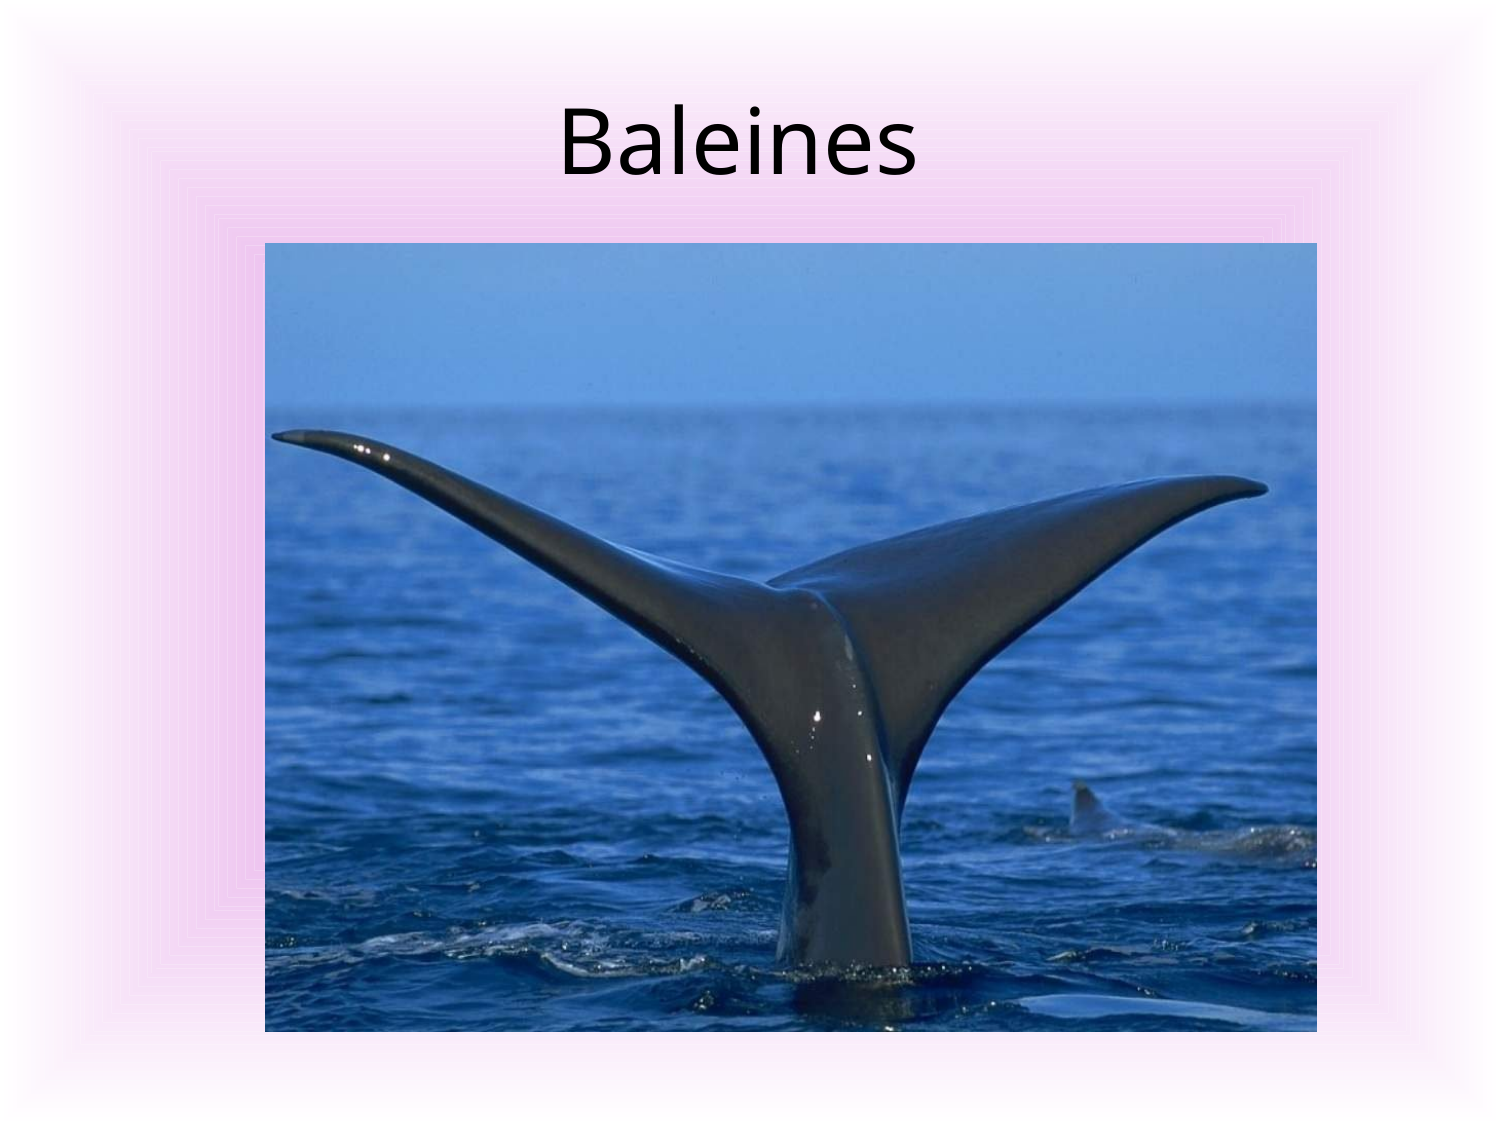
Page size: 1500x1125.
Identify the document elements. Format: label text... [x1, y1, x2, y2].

title Baleines [75, 45, 1426, 233]
picture [265, 243, 1317, 1033]
